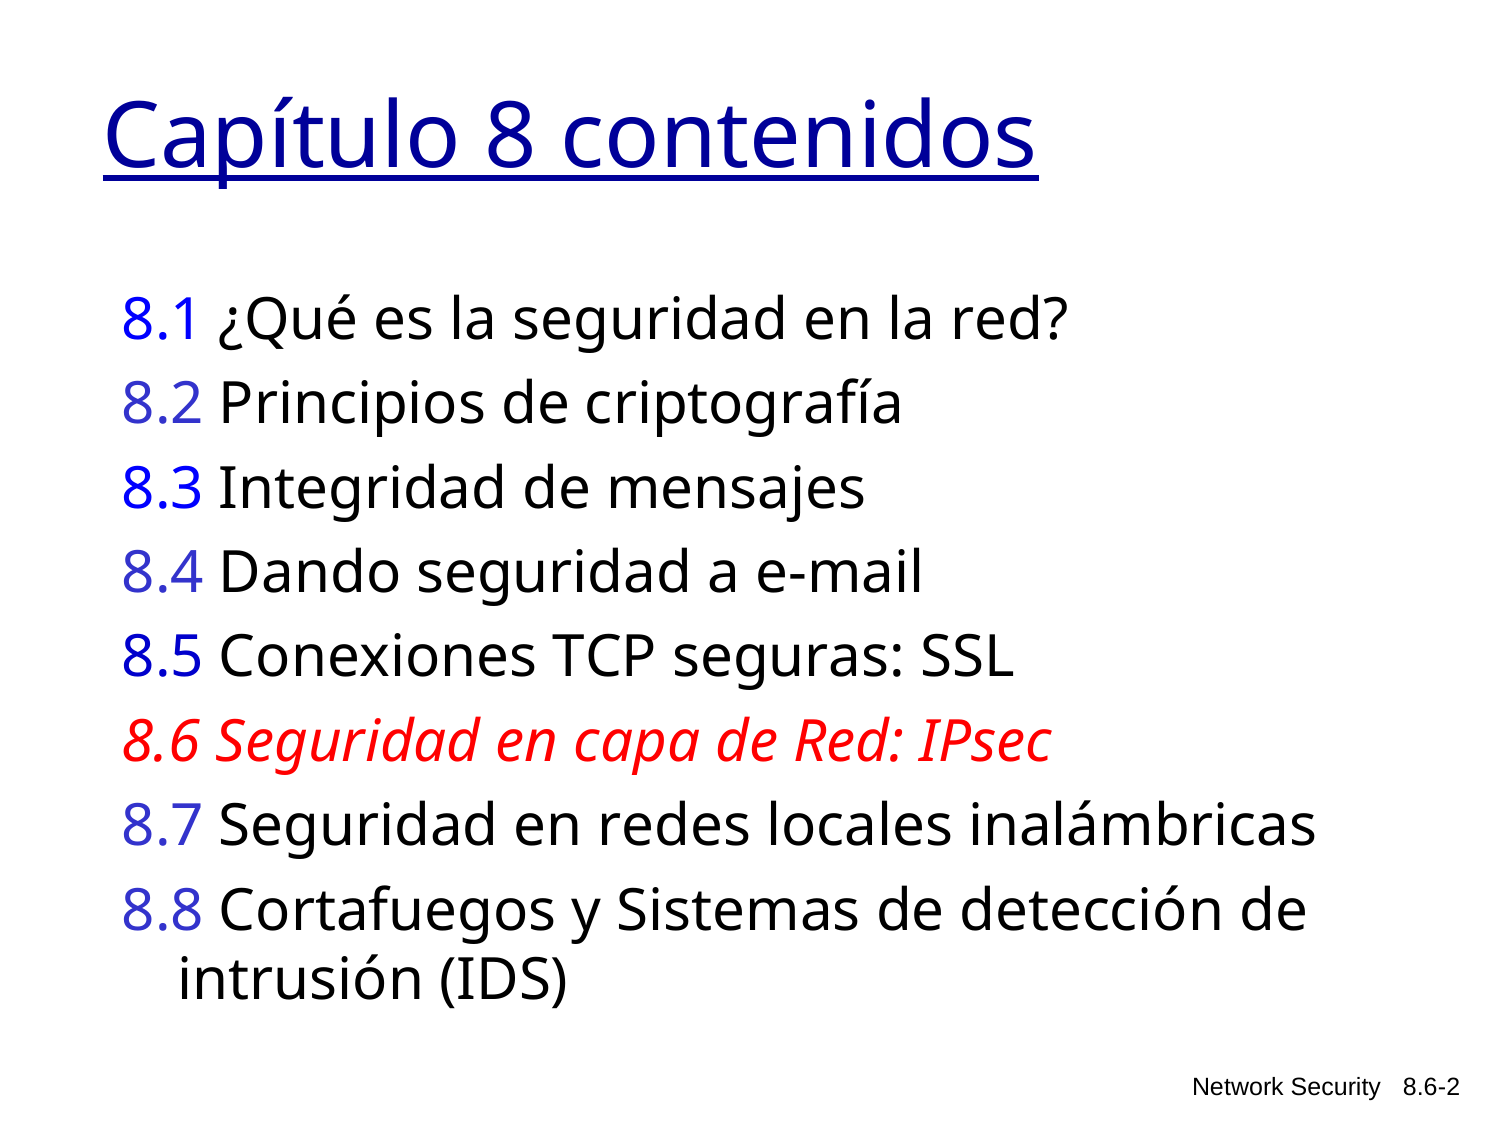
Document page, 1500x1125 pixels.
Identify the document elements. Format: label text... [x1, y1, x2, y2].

title Capítulo 8 contenidos [87, 37, 1363, 225]
list 8.1 ¿Qué es la seguridad en la red? 8.2 Principios de criptografía 8.3 Integridad de mensajes 8.4 Dando seguridad a e-mail 8.5 Conexiones TCP seguras: SSL 8.6 Seguridad en capa de Red: IPsec 8.7 Seguridad en redes locales inalámbricas 8.8 Cortafuegos y Sistemas de detección de intrusión (IDS) [106, 273, 1382, 1037]
text_box Network Security [762, 1062, 1397, 1114]
